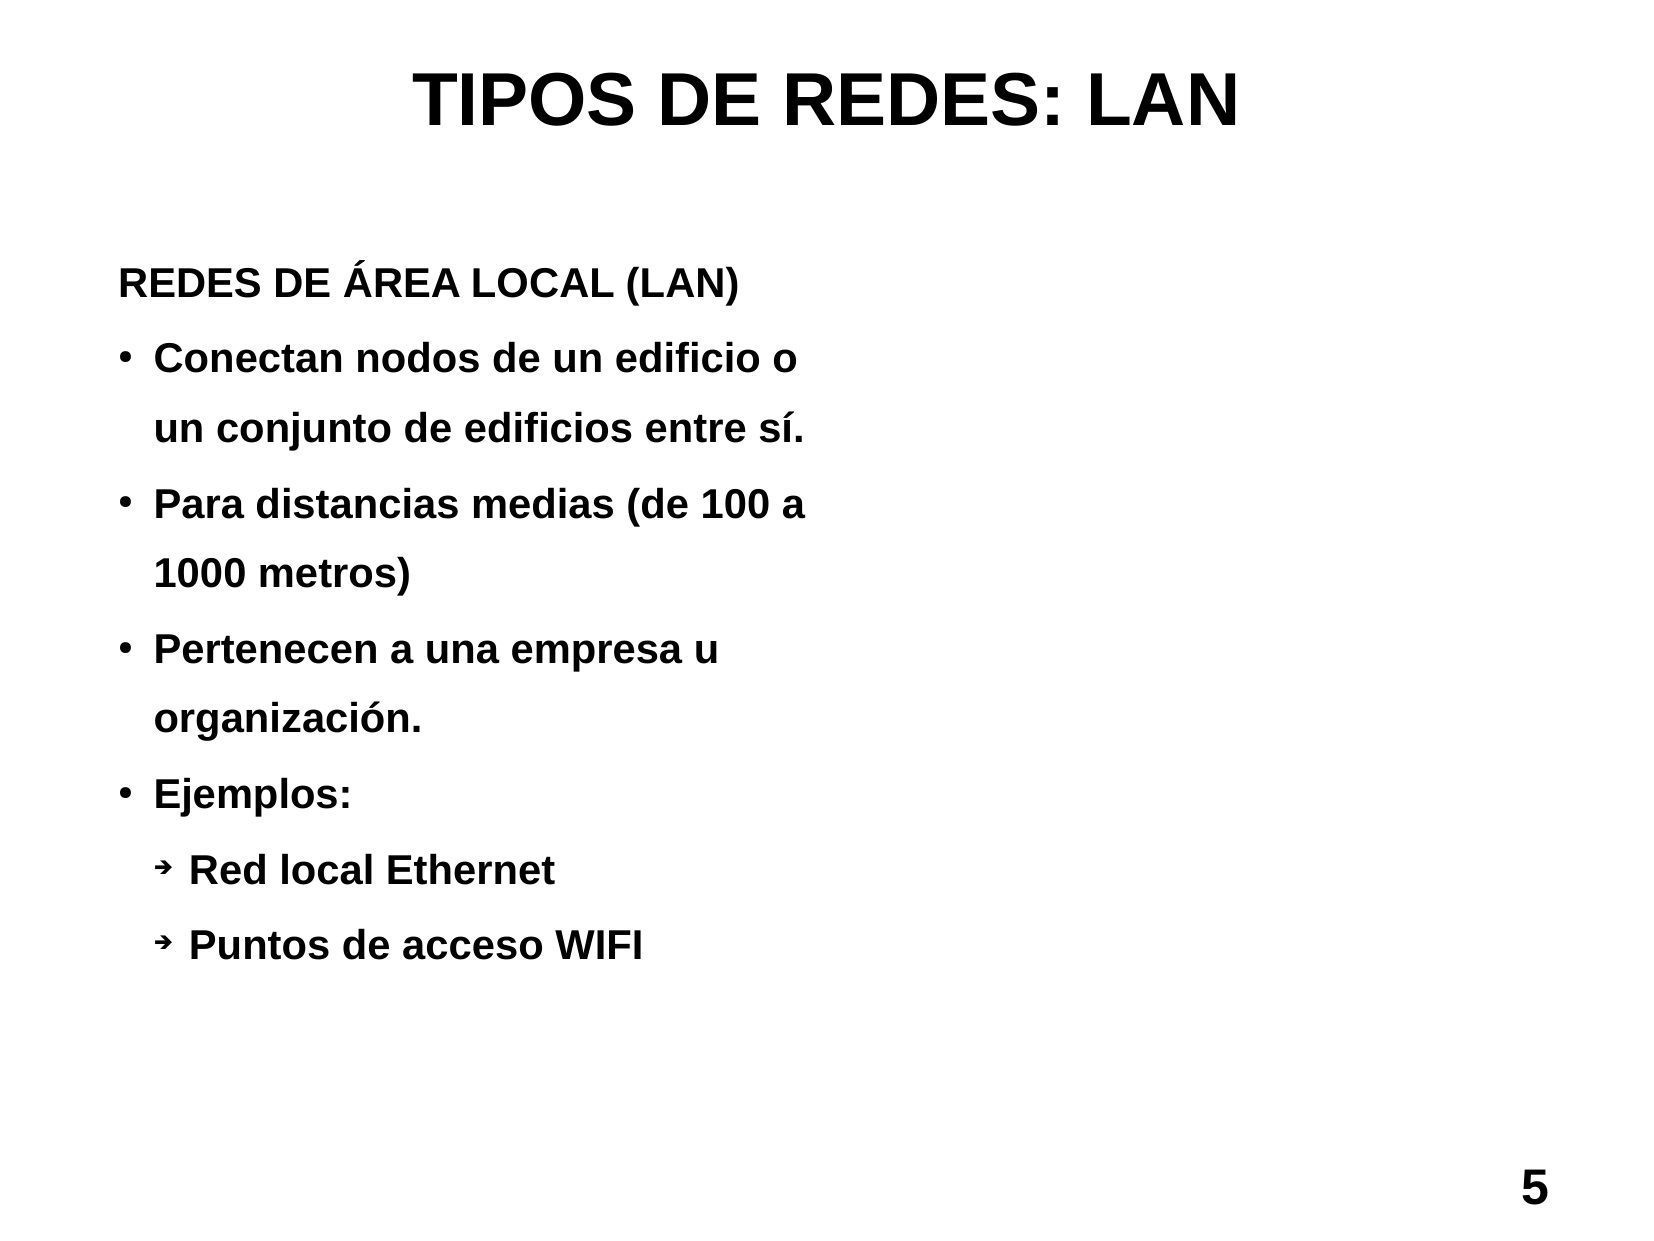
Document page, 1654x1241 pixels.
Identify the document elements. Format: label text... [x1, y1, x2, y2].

title TIPOS DE REDES: LAN [82, 25, 1571, 174]
text_box REDES DE ÁREA LOCAL (LAN) Conectan nodos de un edificio o un conjunto de edificios entre sí. Para distancias medias (de 100 a 1000 metros) Pertenecen a una empresa u organización. Ejemplos: Red local Ethernet Puntos de acceso WIFI [118, 236, 857, 1123]
text_box <número> [1506, 1151, 1654, 1223]
